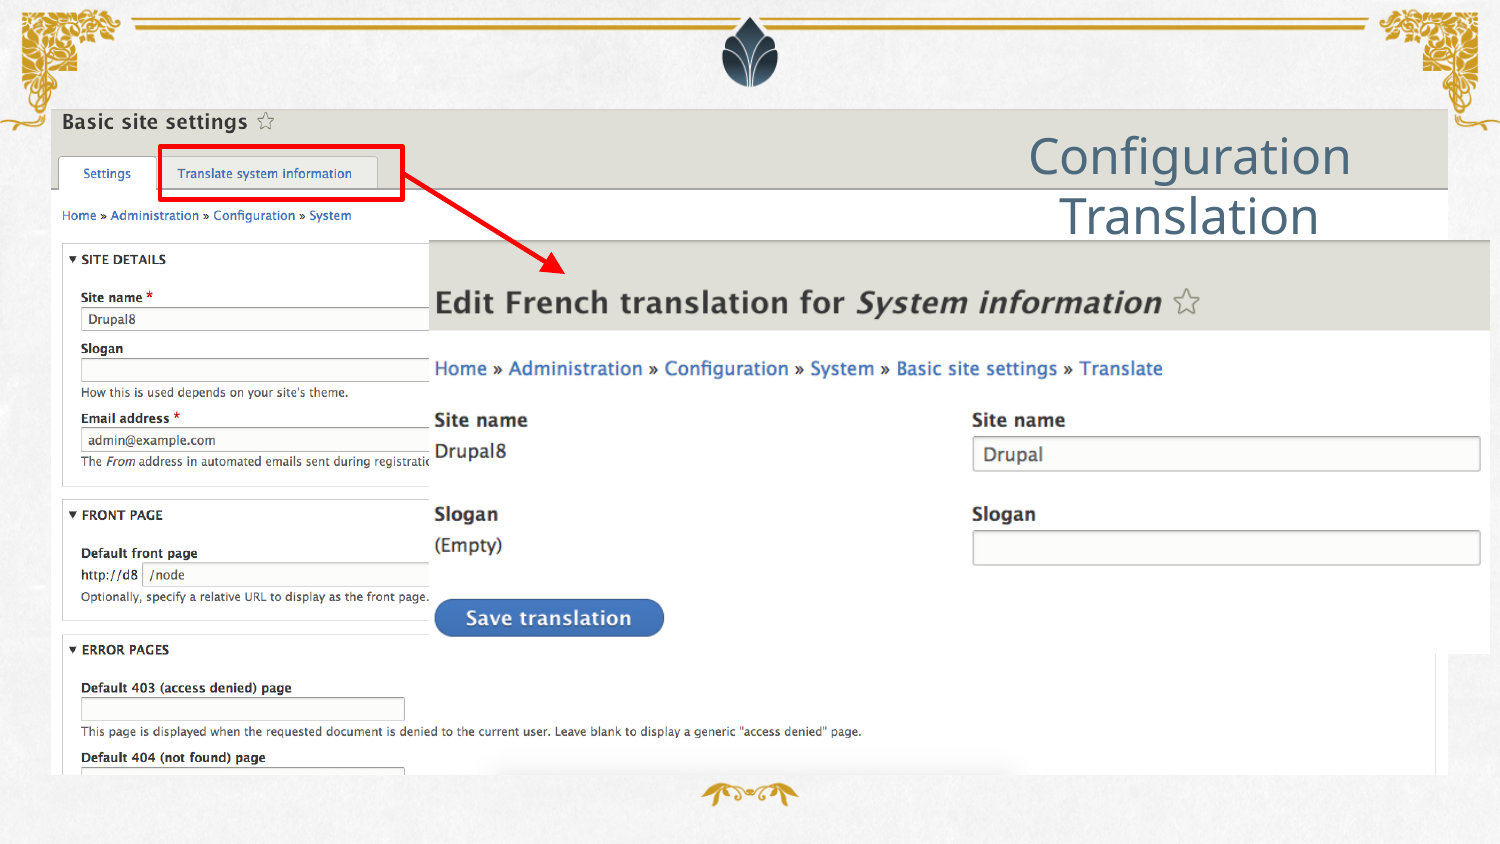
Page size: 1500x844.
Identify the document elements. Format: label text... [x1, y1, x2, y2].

text_box Configuration Translation [918, 109, 1462, 189]
picture [0, 0, 1500, 844]
